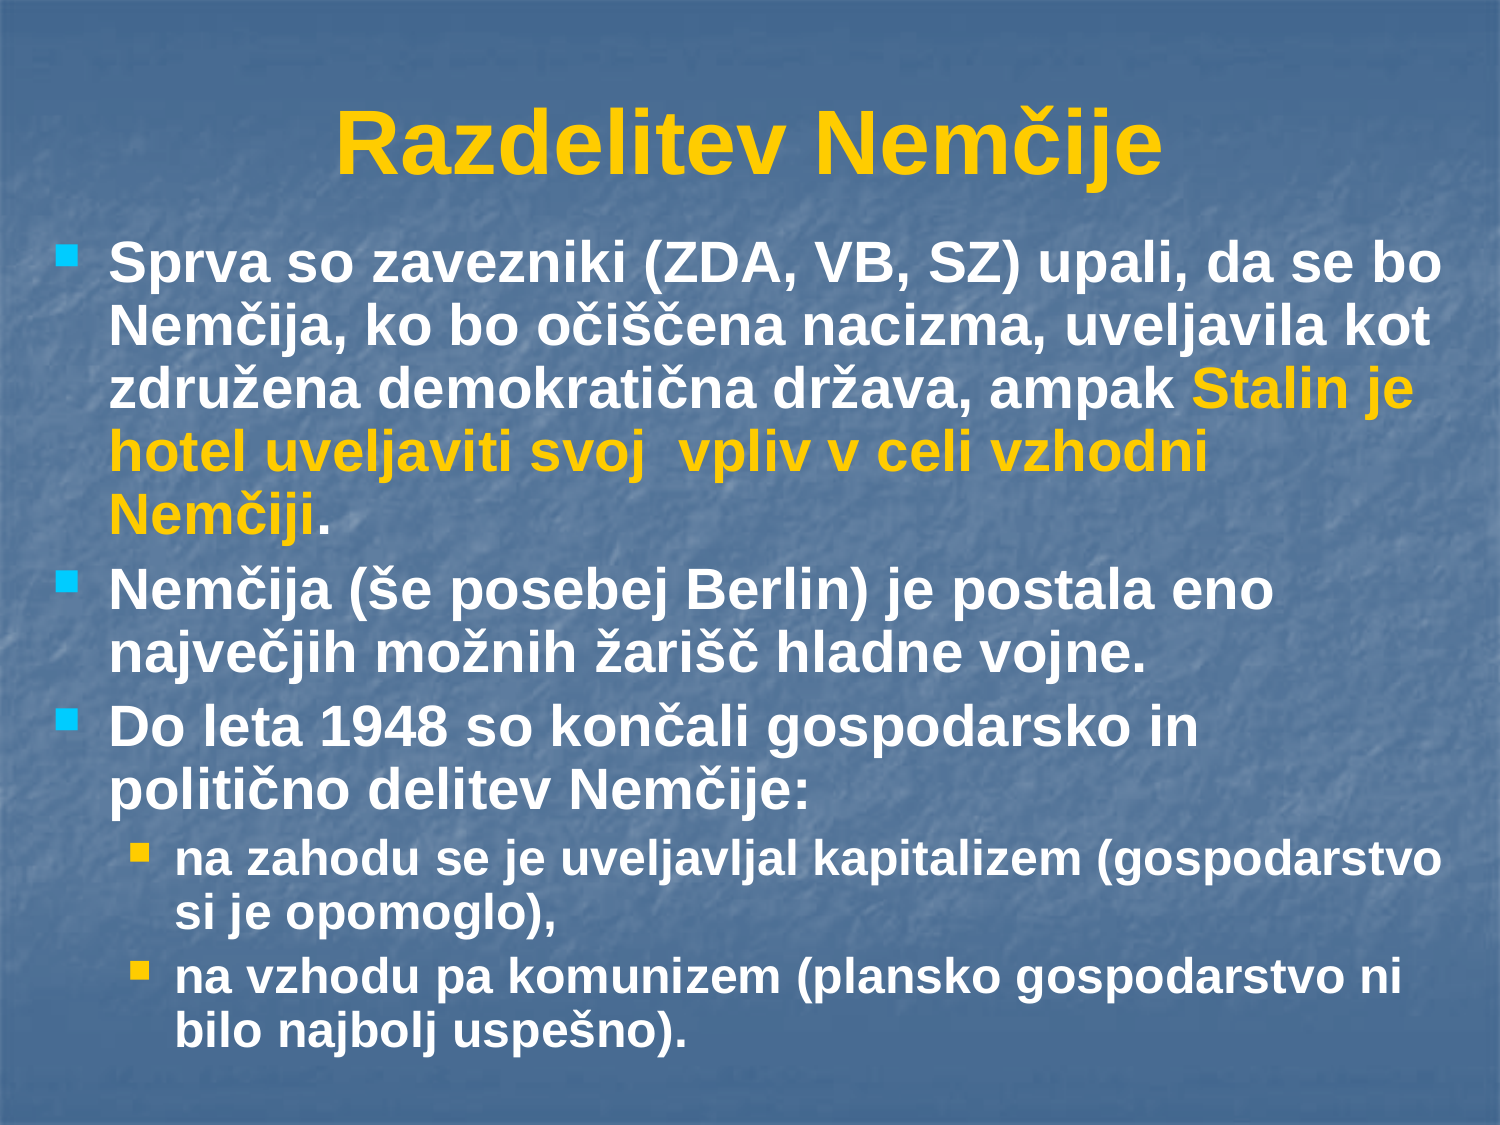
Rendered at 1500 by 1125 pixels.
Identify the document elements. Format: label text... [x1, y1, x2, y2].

title Razdelitev Nemčije [75, 62, 1425, 213]
picture [0, 0, 1500, 1125]
list Sprva so zavezniki (ZDA, VB, SZ) upali, da se bo Nemčija, ko bo očiščena nacizma, uveljavila kot združena demokratična država, ampak Stalin je hotel uveljaviti svoj vpliv v celi vzhodni Nemčiji. Nemčija (še posebej Berlin) je postala eno največjih možnih žarišč hladne vojne. Do leta 1948 so končali gospodarsko in politično delitev Nemčije: na zahodu se je uveljavljal kapitalizem (gospodarstvo si je opomoglo), na vzhodu pa komunizem (plansko gospodarstvo ni bilo najbolj uspešno). [37, 224, 1463, 1088]
